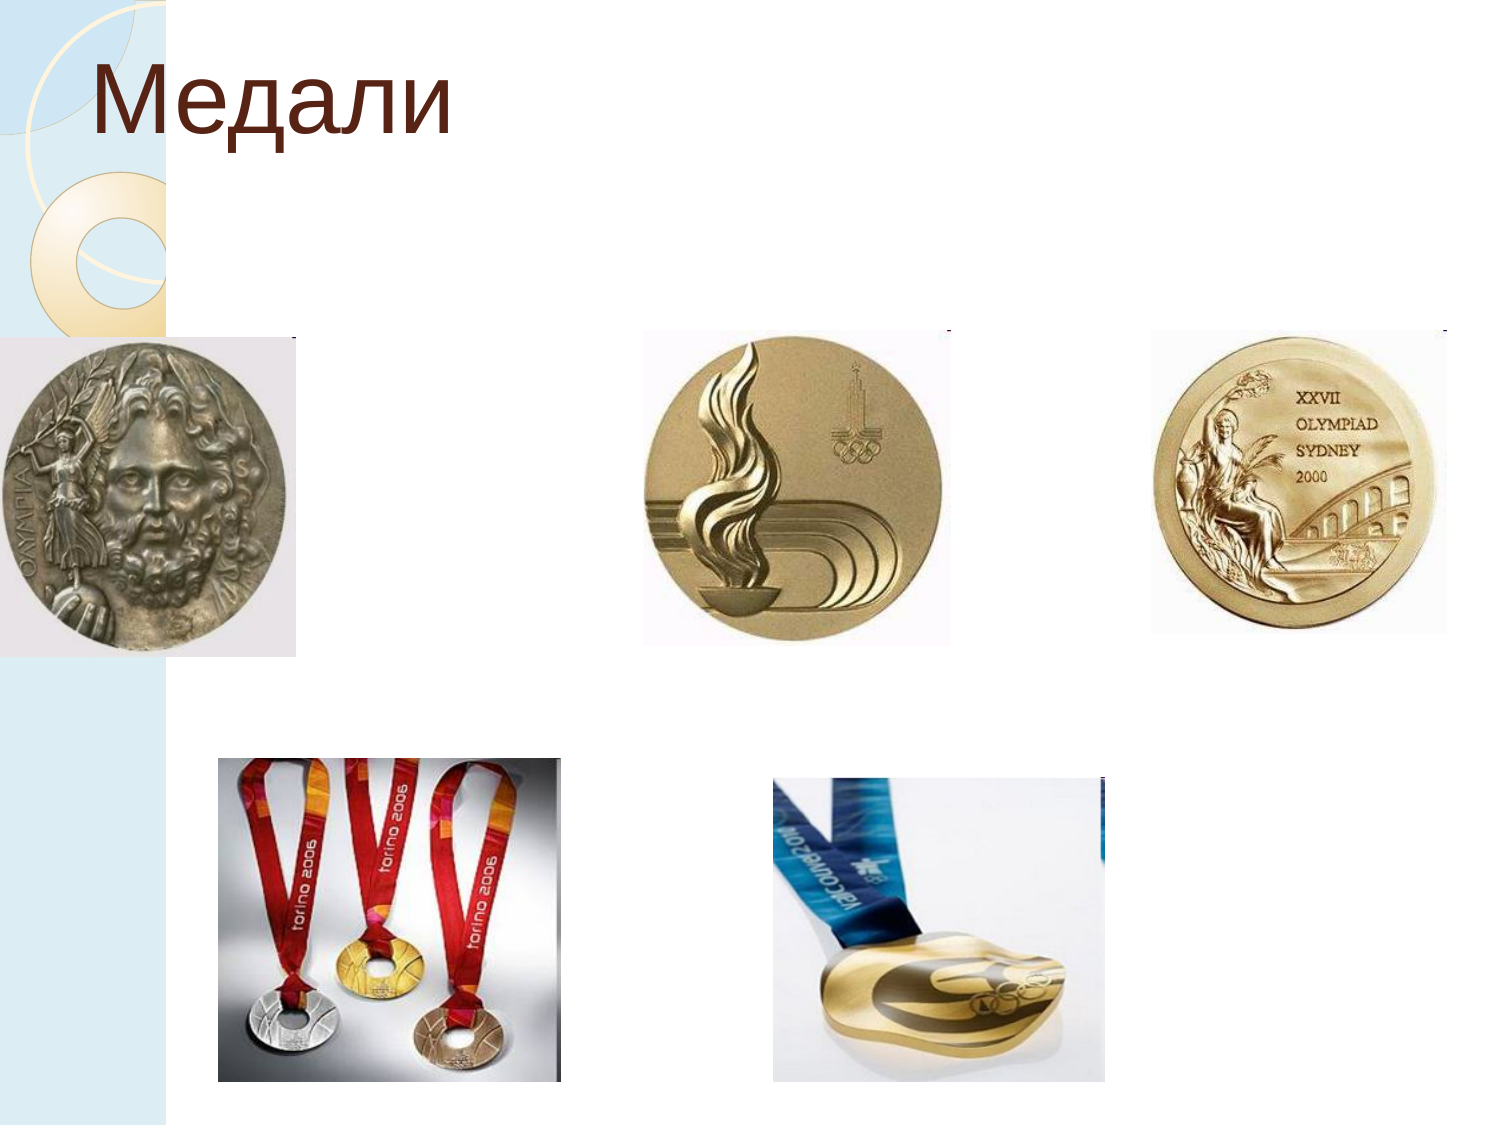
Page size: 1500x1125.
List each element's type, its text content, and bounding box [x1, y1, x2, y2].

picture [218, 758, 561, 1082]
picture [0, 337, 296, 657]
picture [1151, 330, 1447, 634]
picture [643, 330, 951, 646]
title Медали [75, 26, 1425, 173]
picture [773, 777, 1105, 1082]
